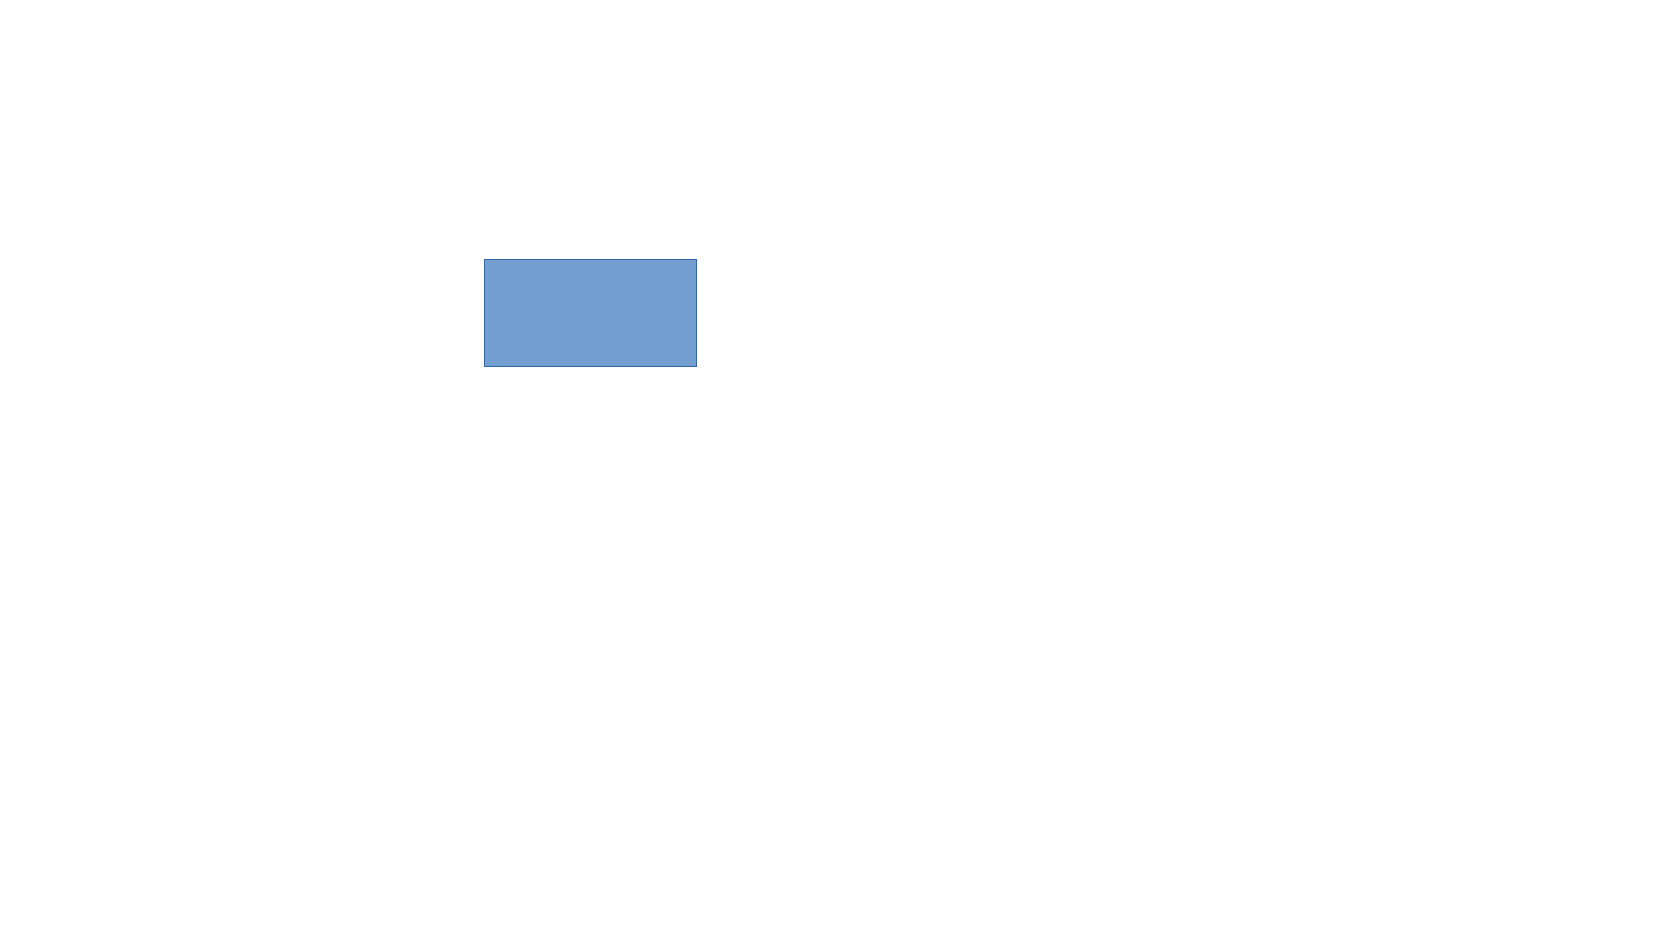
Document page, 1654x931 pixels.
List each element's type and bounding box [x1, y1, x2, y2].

text_box [484, 259, 697, 367]
